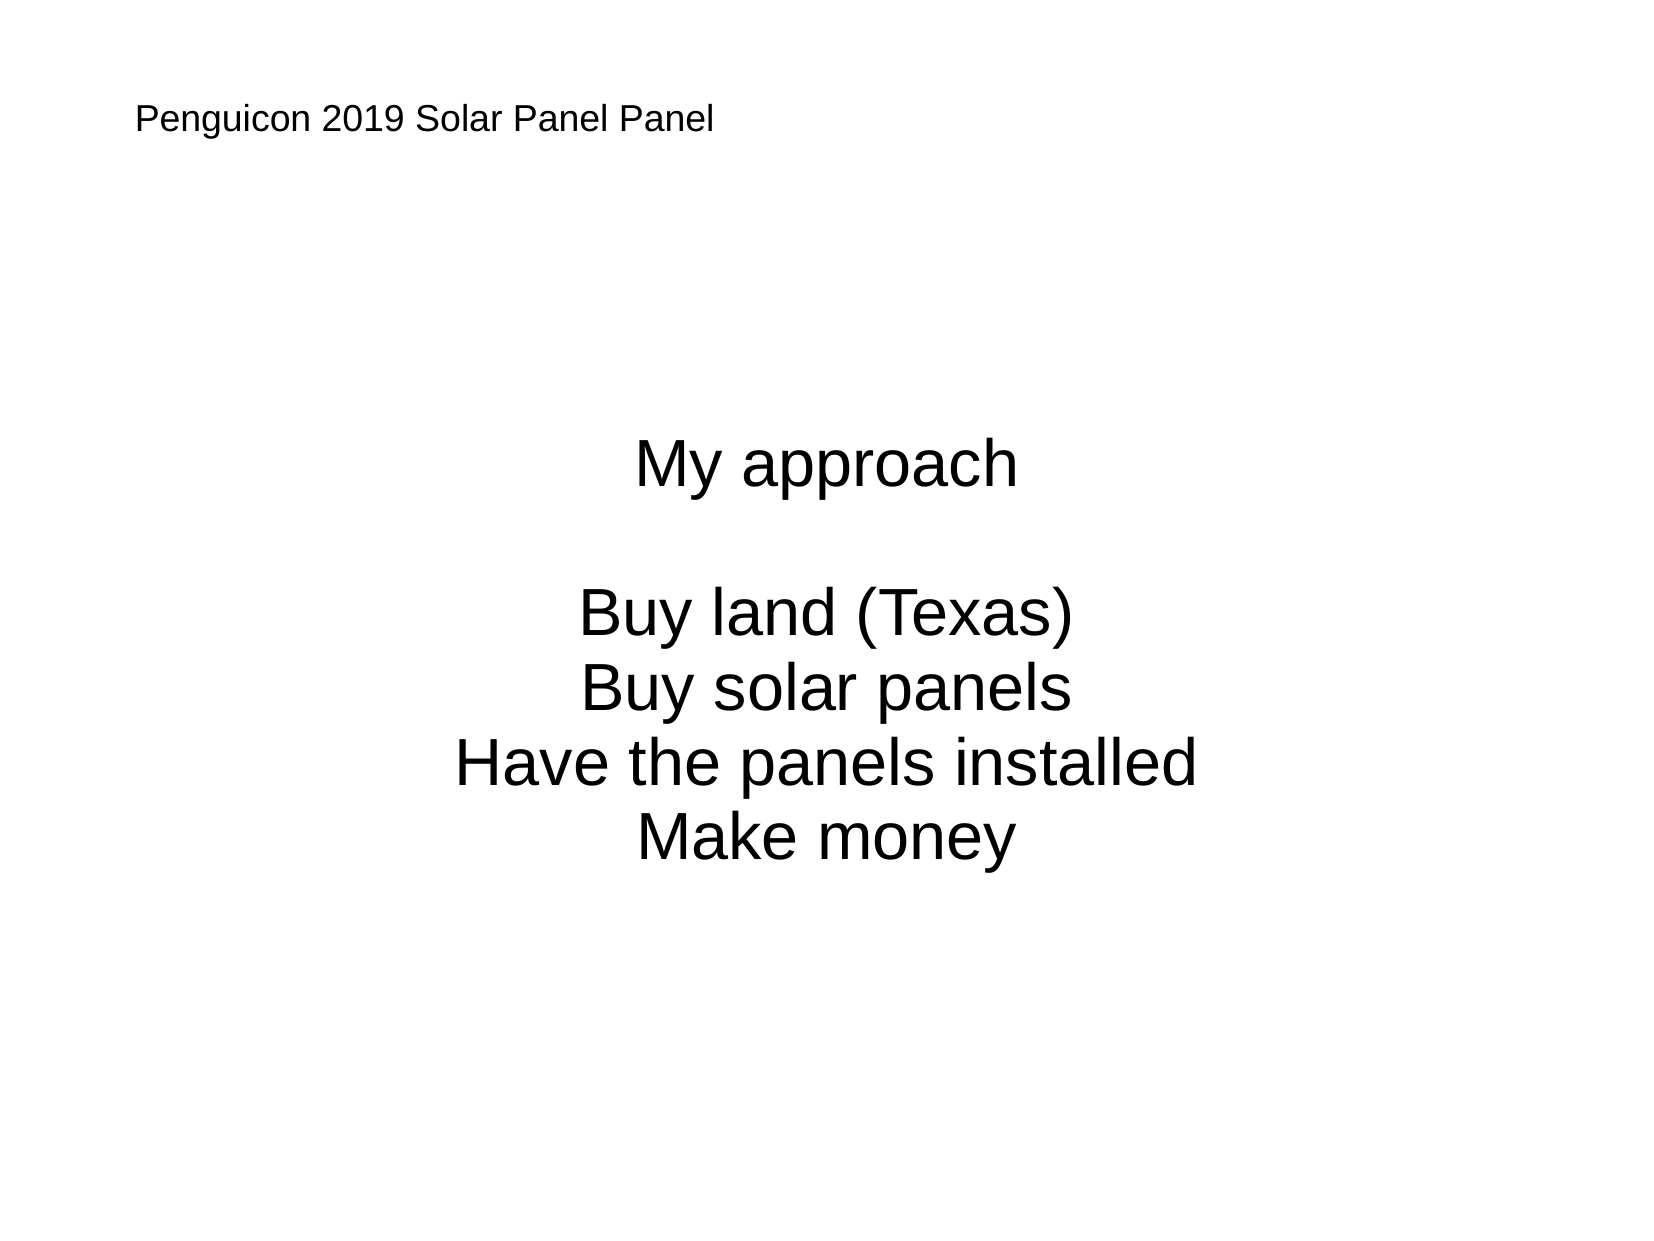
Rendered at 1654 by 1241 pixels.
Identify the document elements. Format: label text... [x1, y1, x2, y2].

text_box Penguicon 2019 Solar Panel Panel [120, 90, 1576, 147]
subtitle My approach Buy land (Texas) Buy solar panels Have the panels installed Make money [82, 290, 1571, 1010]
